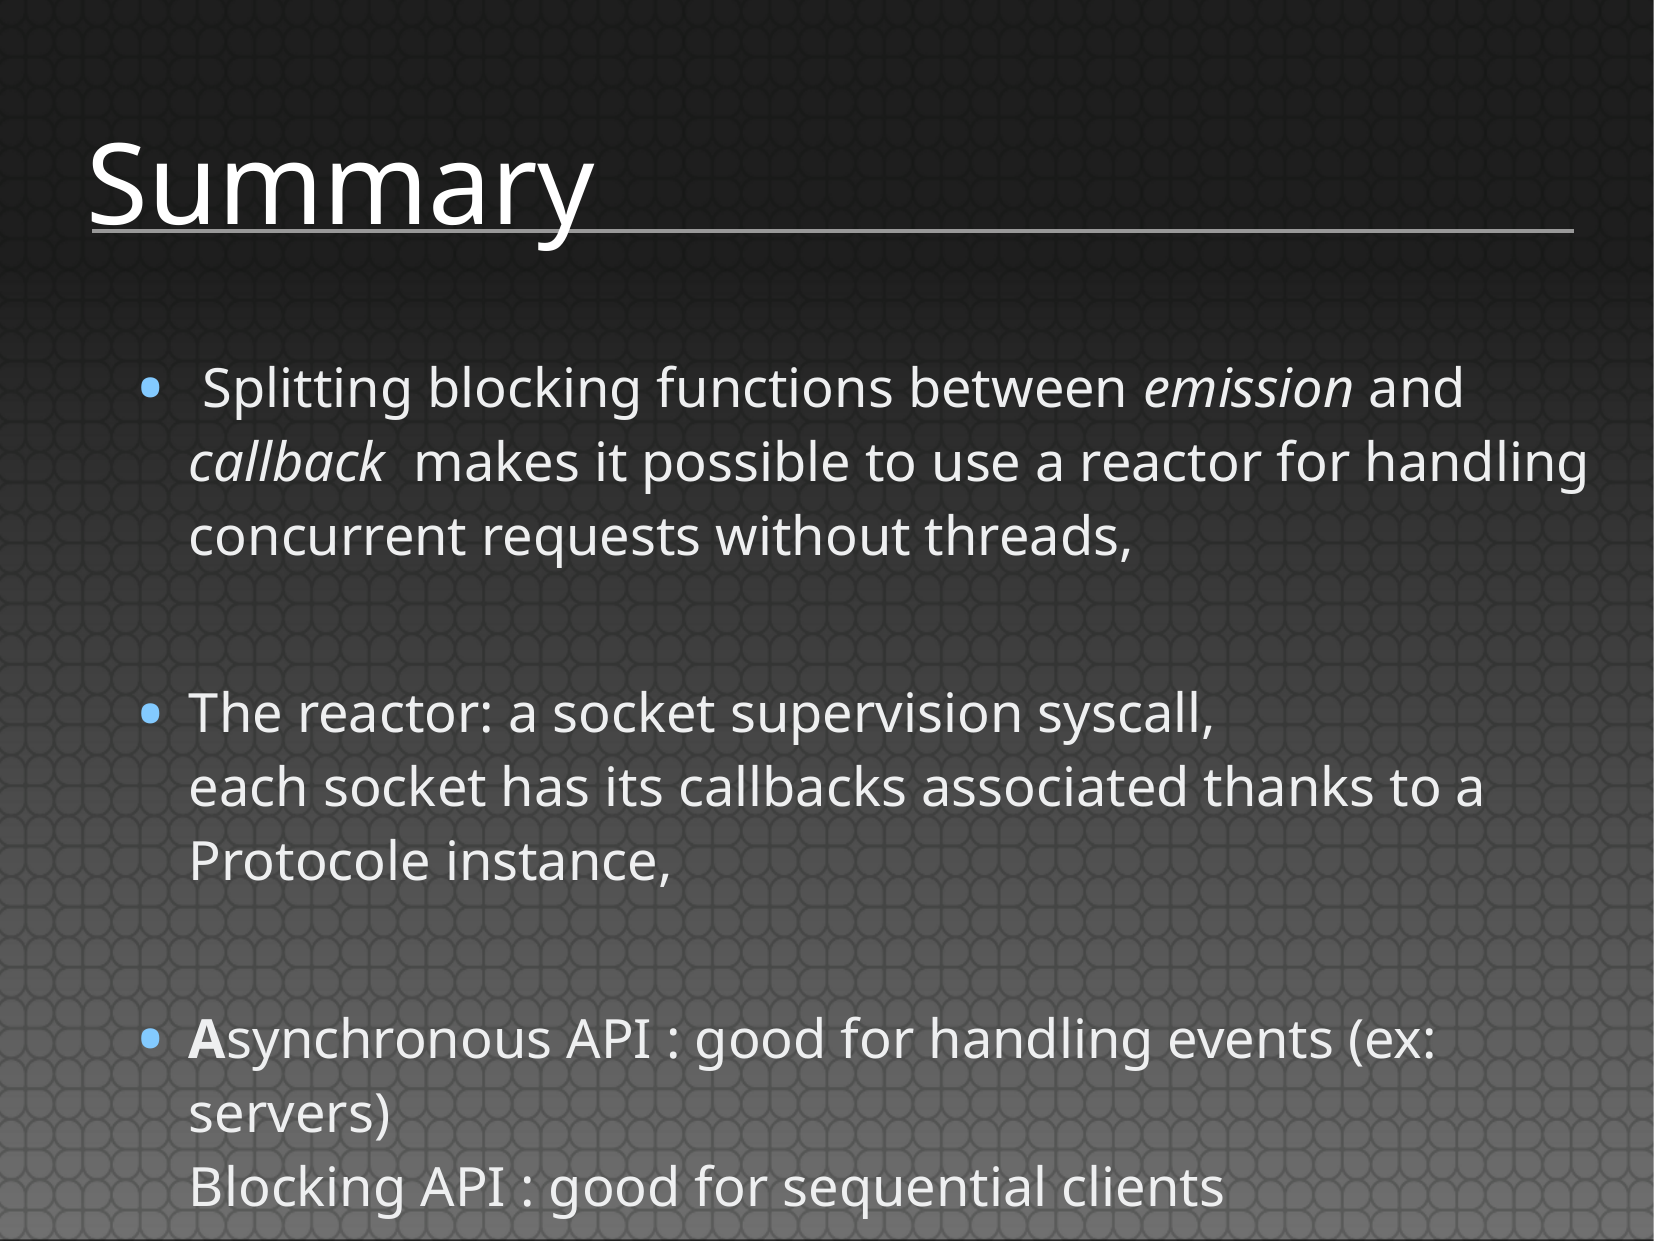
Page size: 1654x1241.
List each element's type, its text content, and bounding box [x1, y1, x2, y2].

picture [0, 0, 1654, 1241]
list Splitting blocking functions between emission and callback makes it possible to use a reactor for handling concurrent requests without threads, The reactor: a socket supervision syscall, each socket has its callbacks associated thanks to a Protocole instance, Asynchronous API : good for handling events (ex: servers) Blocking API : good for sequential clients [118, 349, 1607, 1153]
title Summary [86, 84, 1576, 277]
